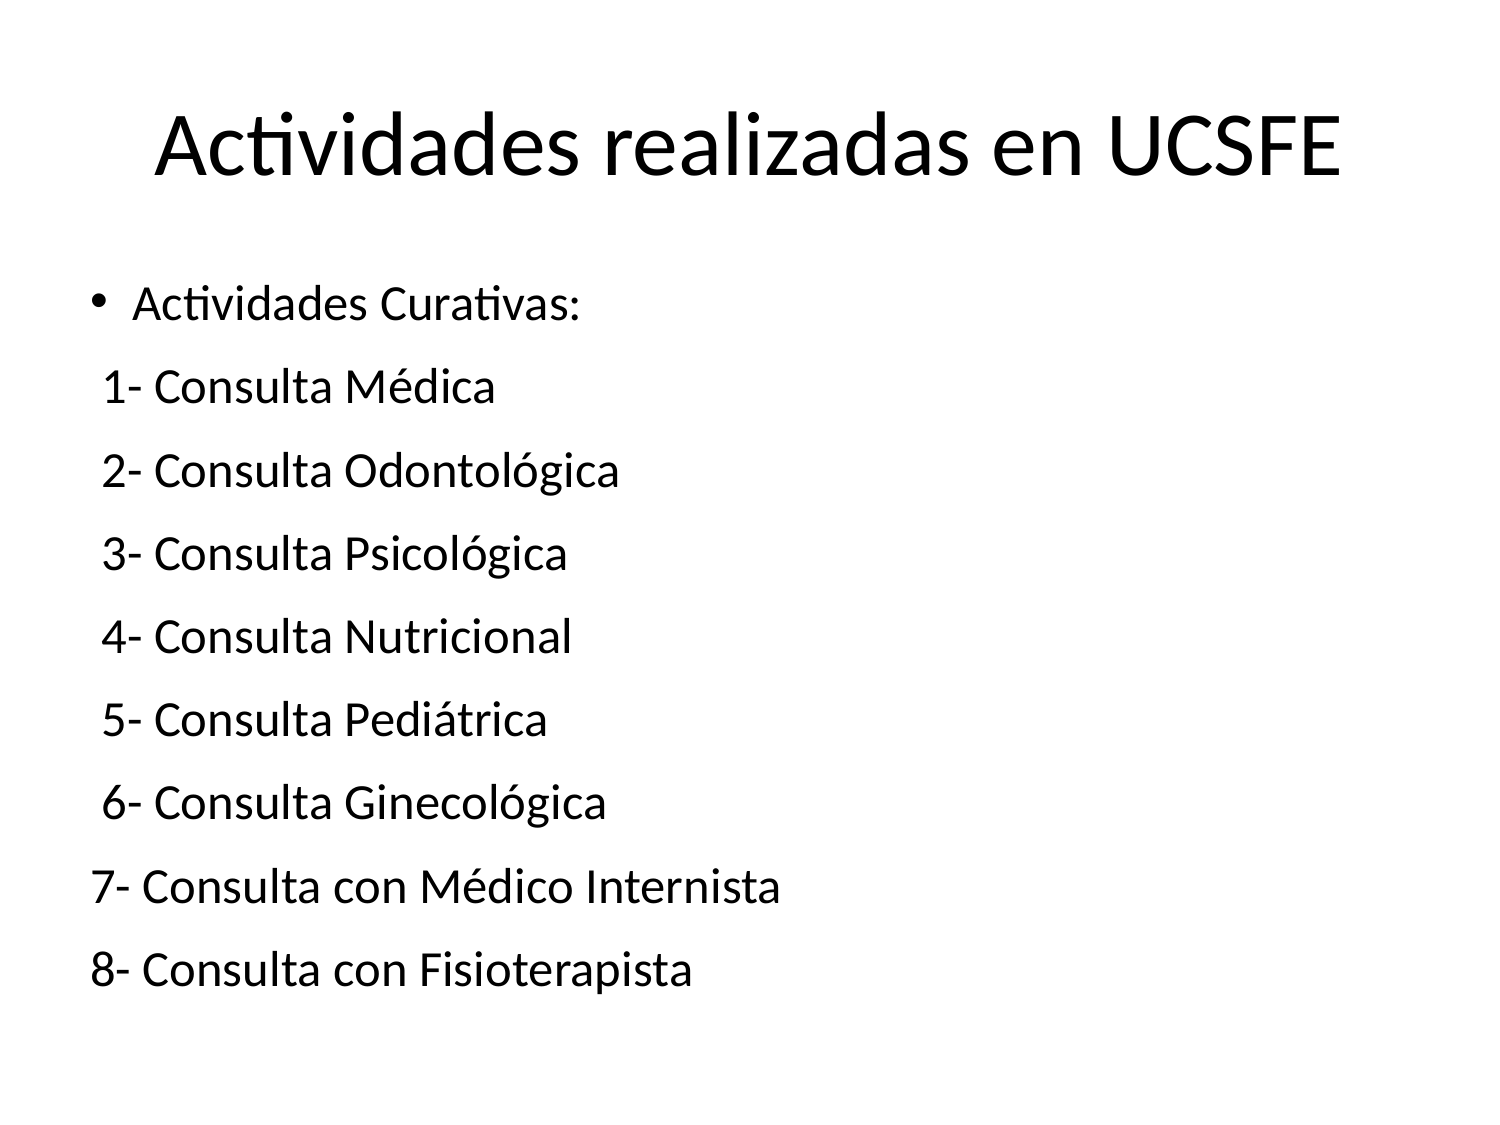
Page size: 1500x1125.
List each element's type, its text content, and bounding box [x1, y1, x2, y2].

list Actividades Curativas: 1- Consulta Médica 2- Consulta Odontológica 3- Consulta Psicológica 4- Consulta Nutricional 5- Consulta Pediátrica 6- Consulta Ginecológica 7- Consulta con Médico Internista 8- Consulta con Fisioterapista [75, 262, 1425, 1005]
title Actividades realizadas en UCSFE [75, 45, 1425, 233]
